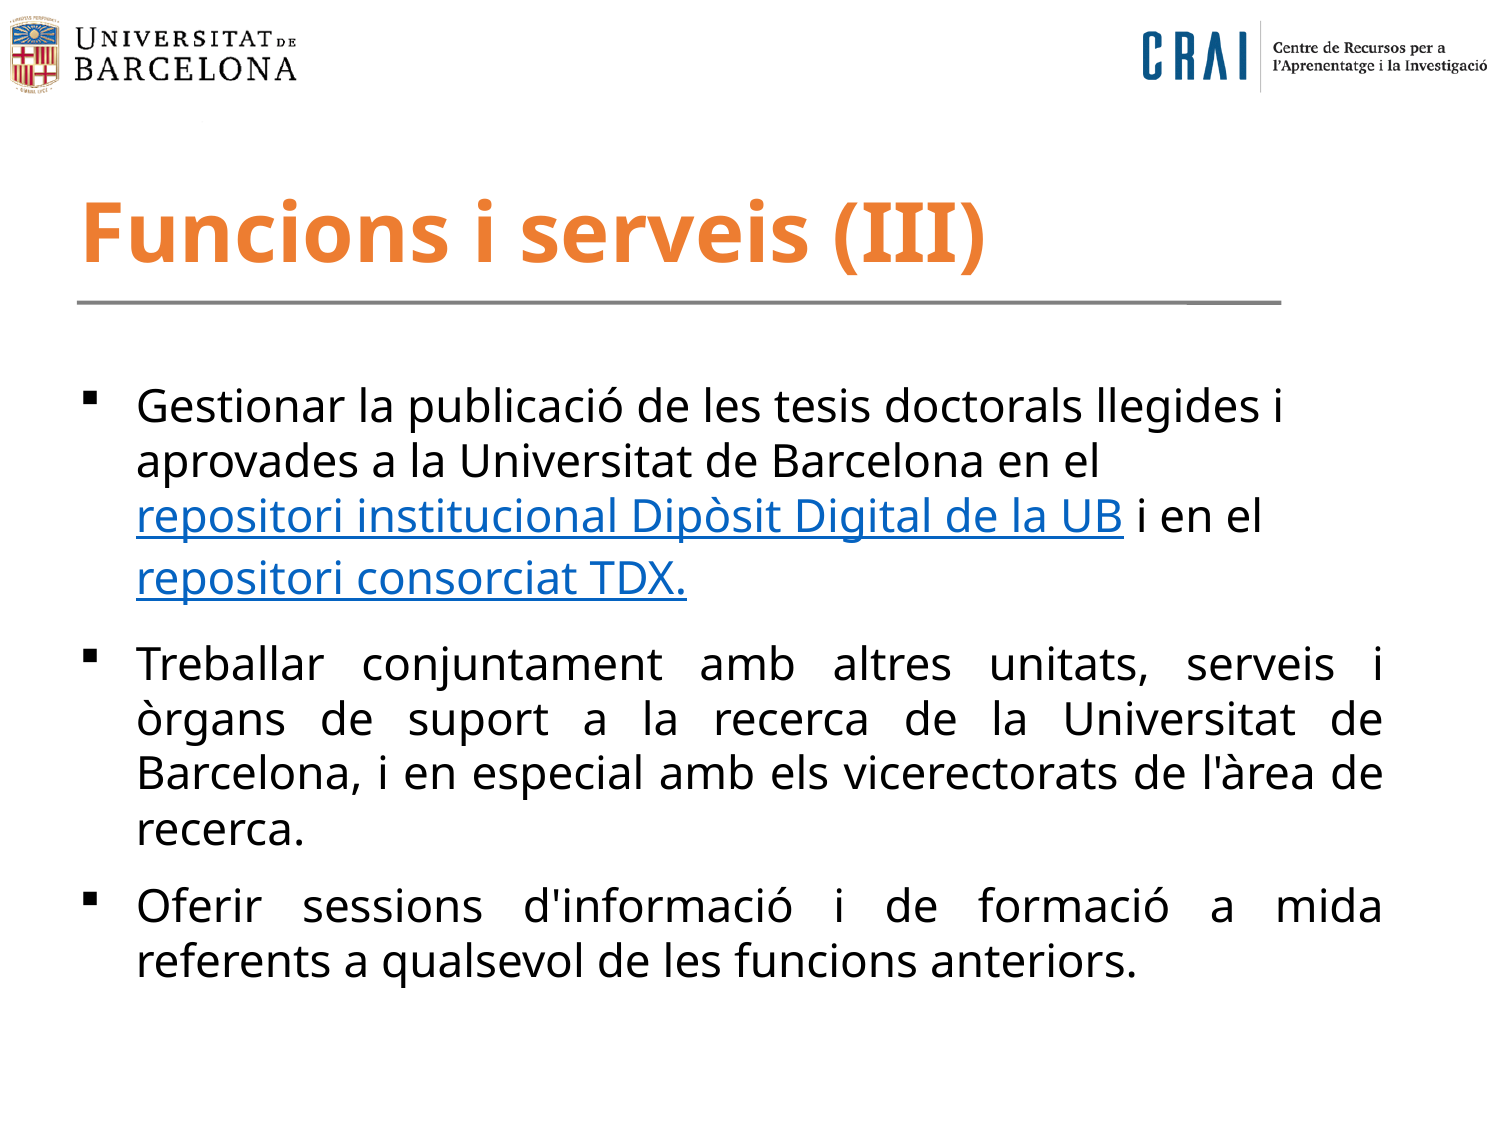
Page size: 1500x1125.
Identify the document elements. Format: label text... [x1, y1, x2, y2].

text_box Gestionar la publicació de les tesis doctorals llegides i aprovades a la Universitat de Barcelona en el repositori institucional Dipòsit Digital de la UB i en el repositori consorciat TDX. Treballar conjuntament amb altres unitats, serveis i òrgans de suport a la recerca de la Universitat de Barcelona, i en especial amb els vicerectorats de l'àrea de recerca. Oferir sessions d'informació i de formació a mida referents a qualsevol de les funcions anteriors. [64, 368, 1400, 995]
text_box Funcions i serveis (III) [64, 171, 1376, 287]
picture [8, 14, 1490, 219]
